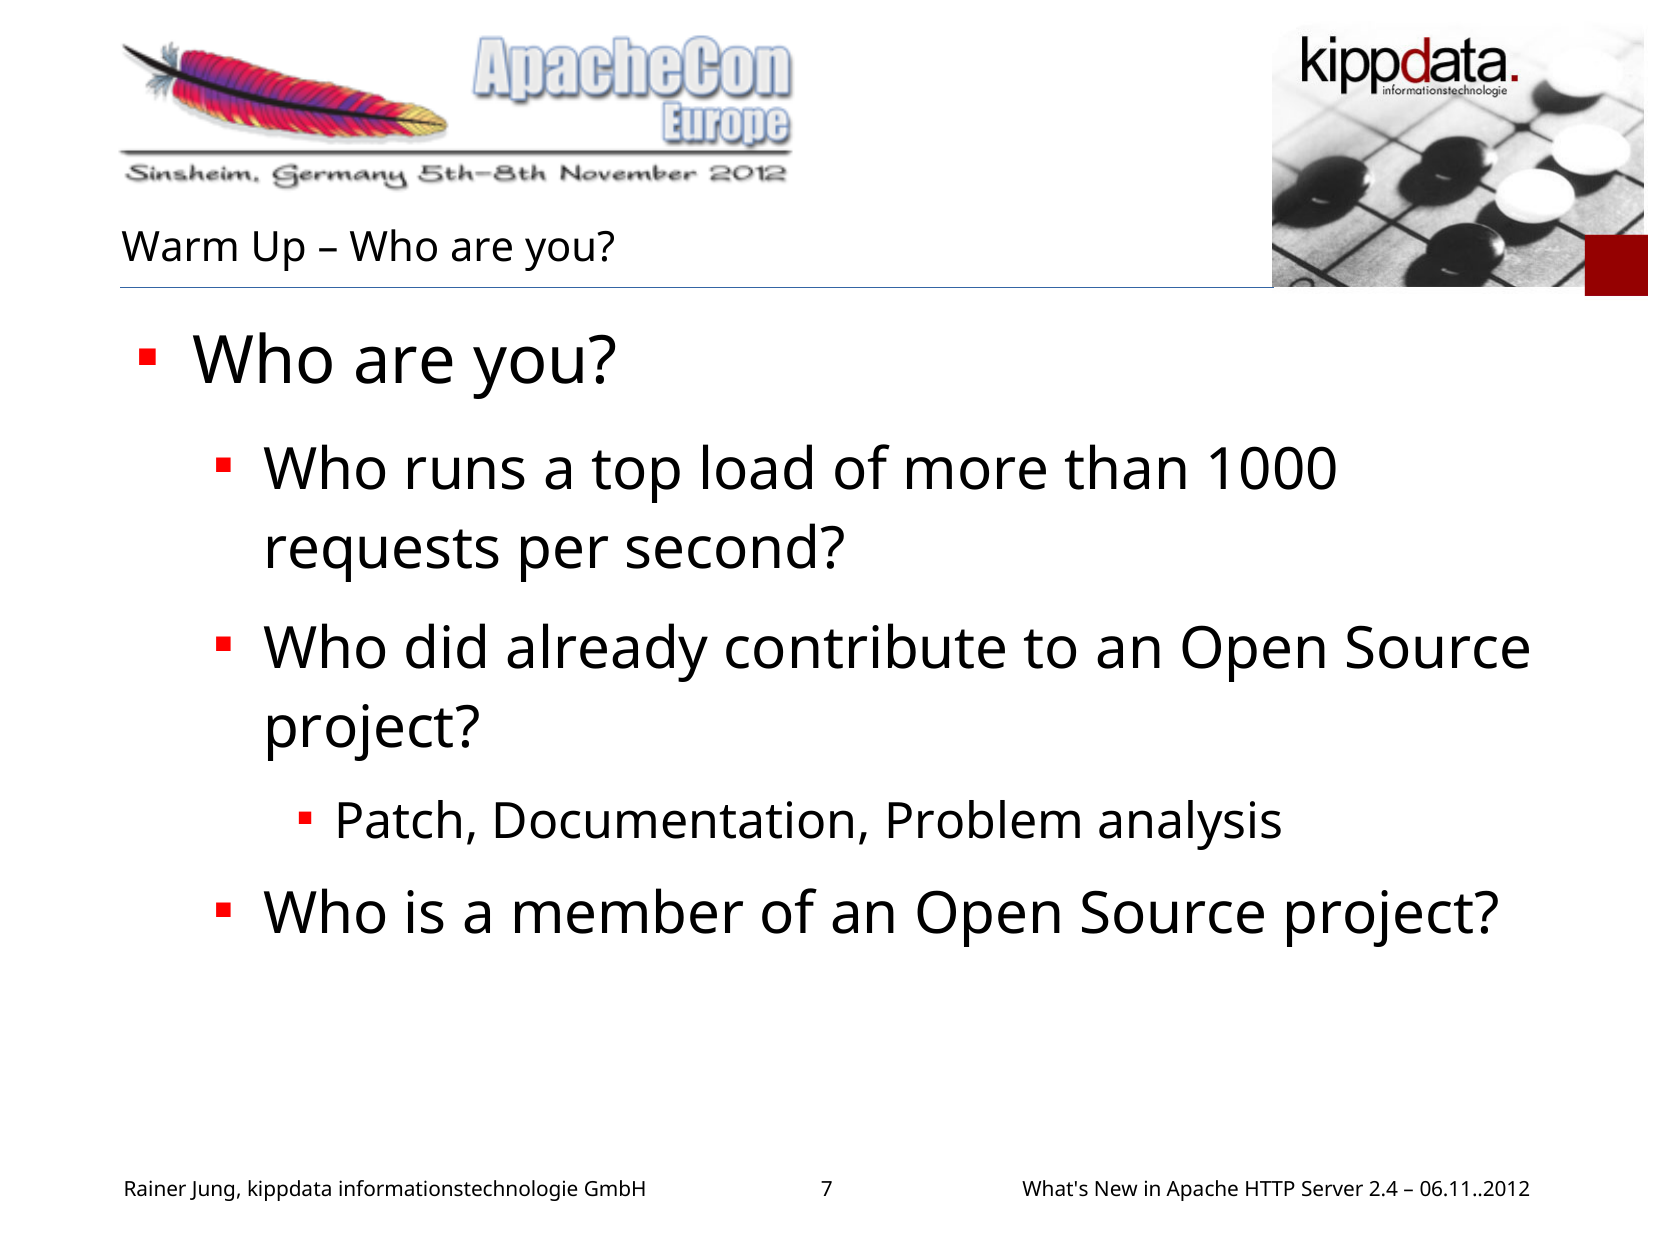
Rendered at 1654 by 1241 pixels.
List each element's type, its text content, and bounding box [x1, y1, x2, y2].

list Who are you? Who runs a top load of more than 1000 requests per second? Who did already contribute to an Open Source project? Patch, Documentation, Problem analysis Who is a member of an Open Source project? [121, 312, 1534, 1127]
title Warm Up – Who are you? [121, 204, 1242, 286]
picture [1272, 5, 1648, 302]
picture [113, 32, 797, 195]
